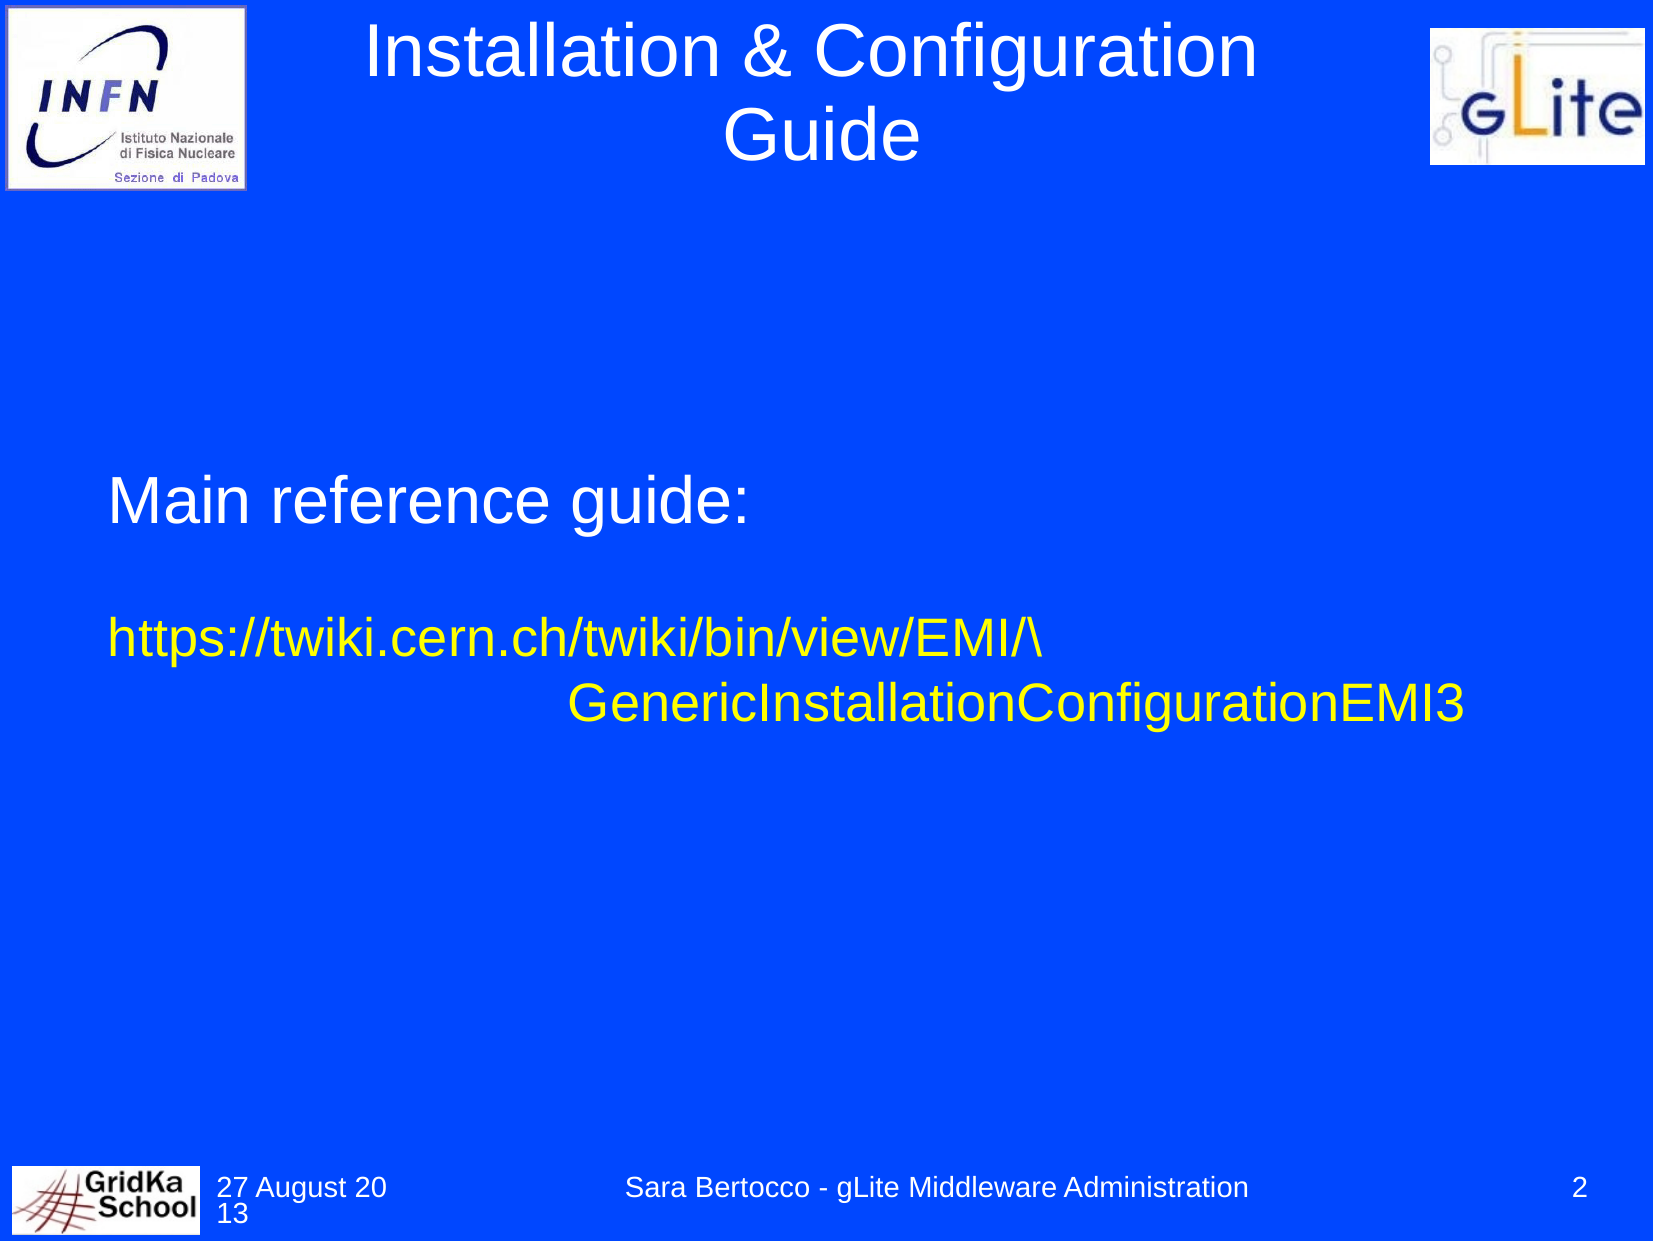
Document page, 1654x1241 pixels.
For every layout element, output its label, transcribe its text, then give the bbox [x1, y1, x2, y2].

picture [1430, 28, 1645, 165]
text_box Main reference guide: https://twiki.cern.ch/twiki/bin/view/EMI/\ GenericInstallationConfigurationEMI3 [22, 449, 1616, 1164]
picture [12, 1166, 200, 1235]
title Installation & Configuration Guide [0, 0, 1645, 186]
picture [5, 5, 247, 191]
